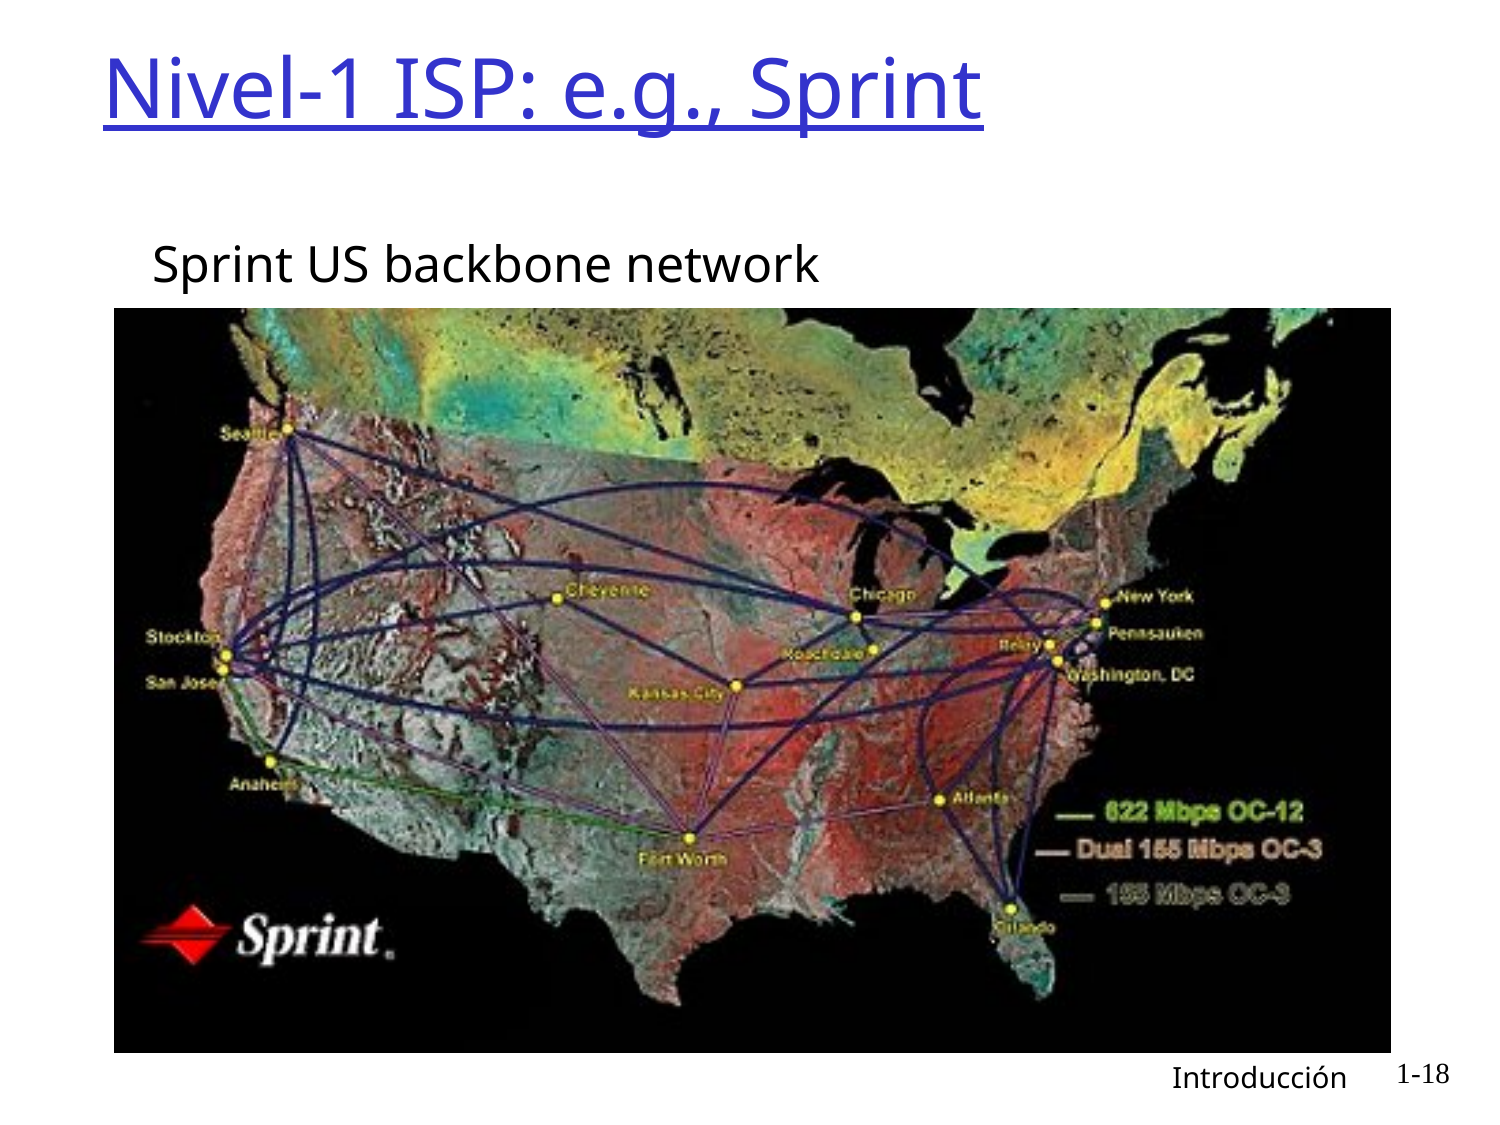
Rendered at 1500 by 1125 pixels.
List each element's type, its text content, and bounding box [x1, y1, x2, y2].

title Nivel-1 ISP: e.g., Sprint [87, 16, 1463, 158]
picture [114, 308, 1391, 1053]
text_box Sprint US backbone network [137, 224, 836, 300]
